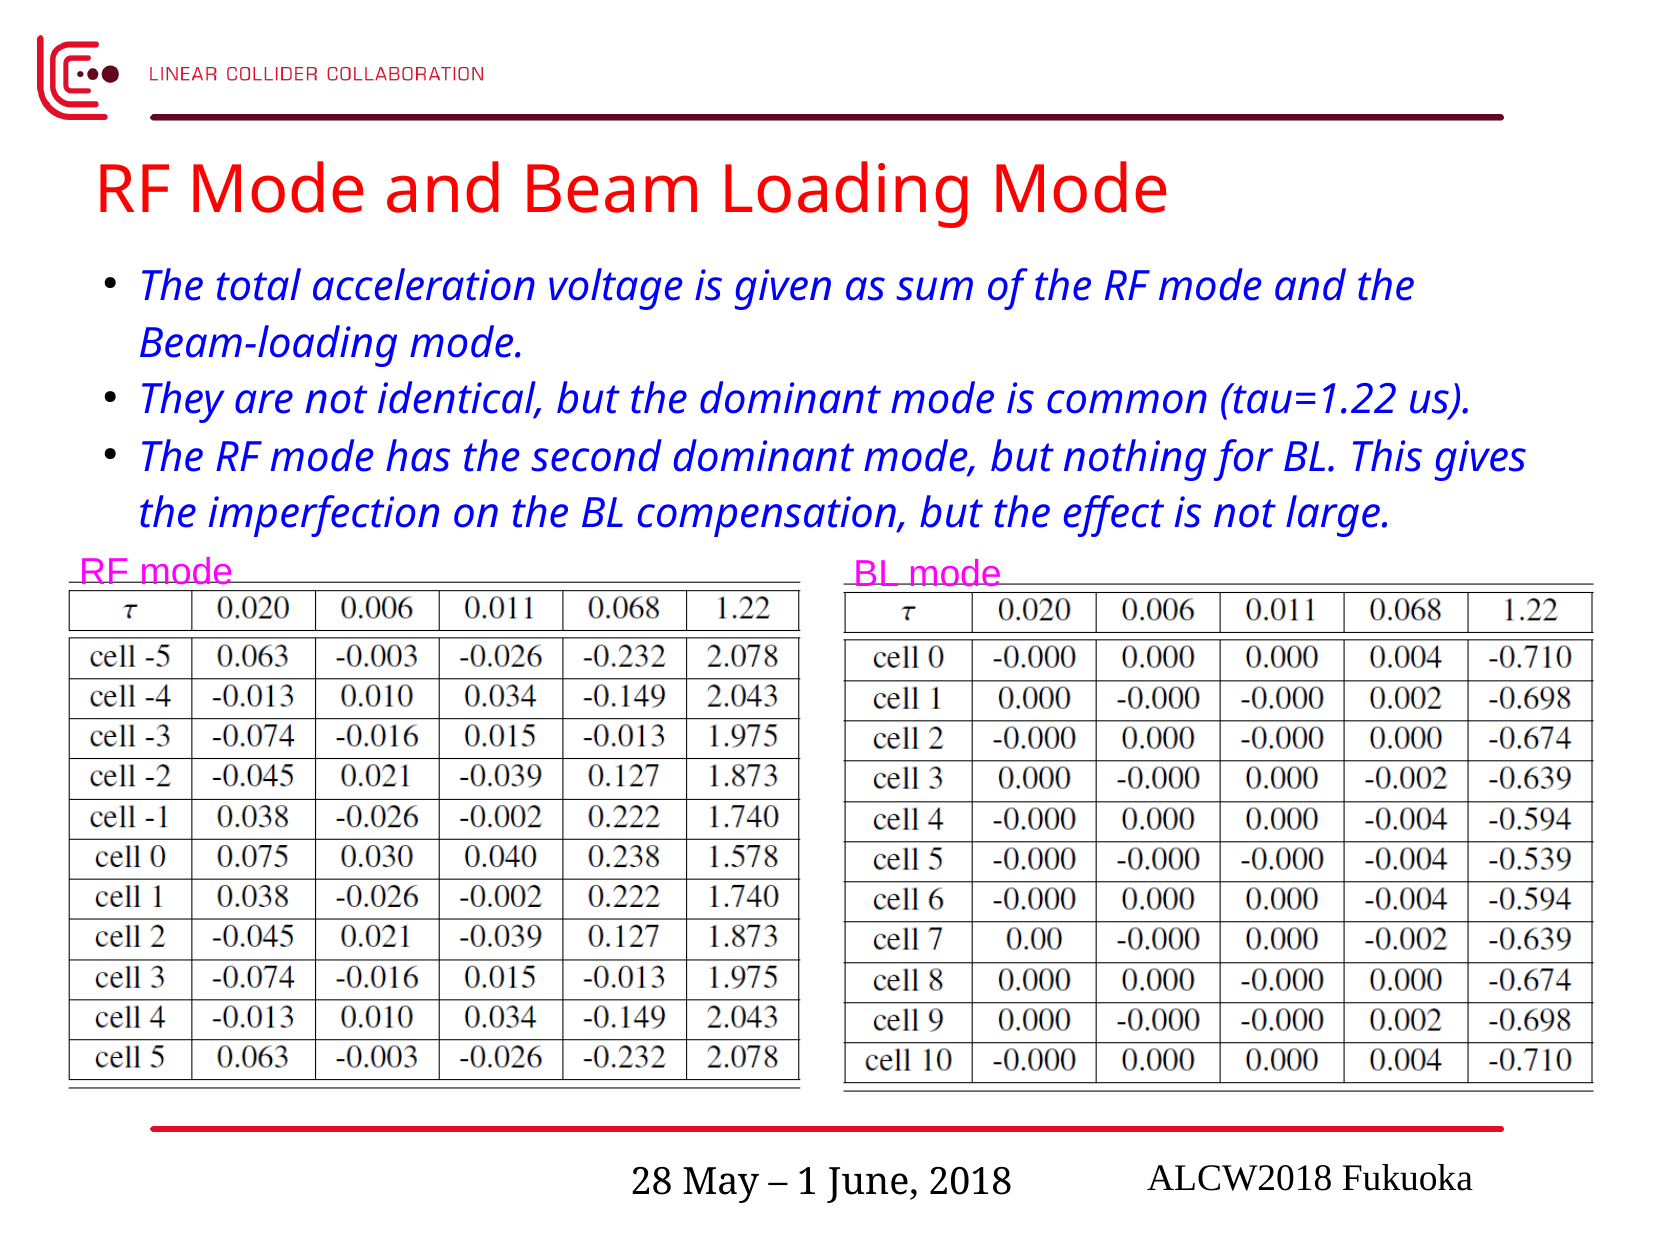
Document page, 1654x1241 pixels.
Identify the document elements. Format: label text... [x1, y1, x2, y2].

title RF Mode and Beam Loading Mode [94, 82, 1583, 290]
text_box The total acceleration voltage is given as sum of the RF mode and the Beam-loading mode. They are not identical, but the dominant mode is common (tau=1.22 us). The RF mode has the second dominant mode, but nothing for BL. This gives the imperfection on the BL compensation, but the effect is not large. [88, 247, 1560, 650]
picture [53, 566, 1602, 1132]
text_box BL mode [838, 545, 1019, 603]
text_box RF mode [64, 543, 249, 601]
picture [37, 35, 483, 120]
